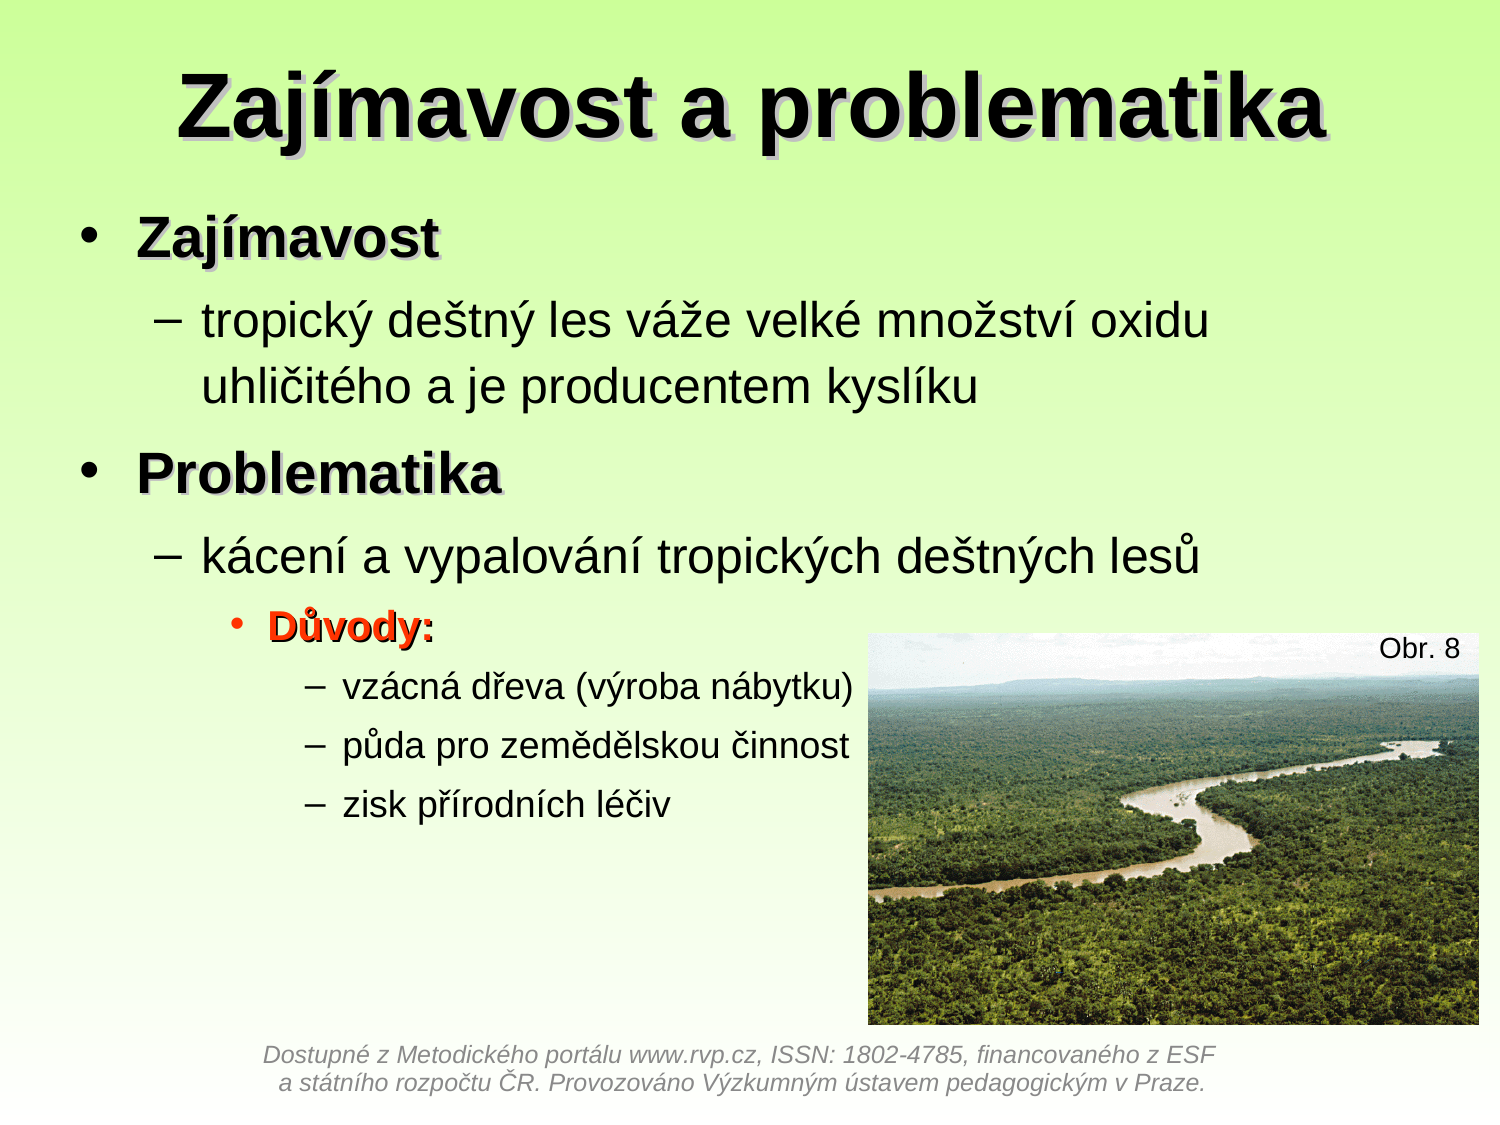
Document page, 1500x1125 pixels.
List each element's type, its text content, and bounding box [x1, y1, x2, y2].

list Zajímavost tropický deštný les váže velké množství oxidu uhličitého a je producentem kyslíku Problematika kácení a vypalování tropických deštných lesů Důvody: vzácná dřeva (výroba nábytku) půda pro zemědělskou činnost zisk přírodních léčiv [64, 184, 1258, 965]
text_box Dostupné z Metodického portálu www.rvp.cz, ISSN: 1802-4785, financovaného z ESF a státního rozpočtu ČR. Provozováno Výzkumným ústavem pedagogickým v Praze. [218, 1034, 1269, 1106]
picture [868, 633, 1479, 1025]
title Zajímavost a problematika [76, 30, 1427, 171]
text_box Obr. 8 [1364, 621, 1483, 672]
